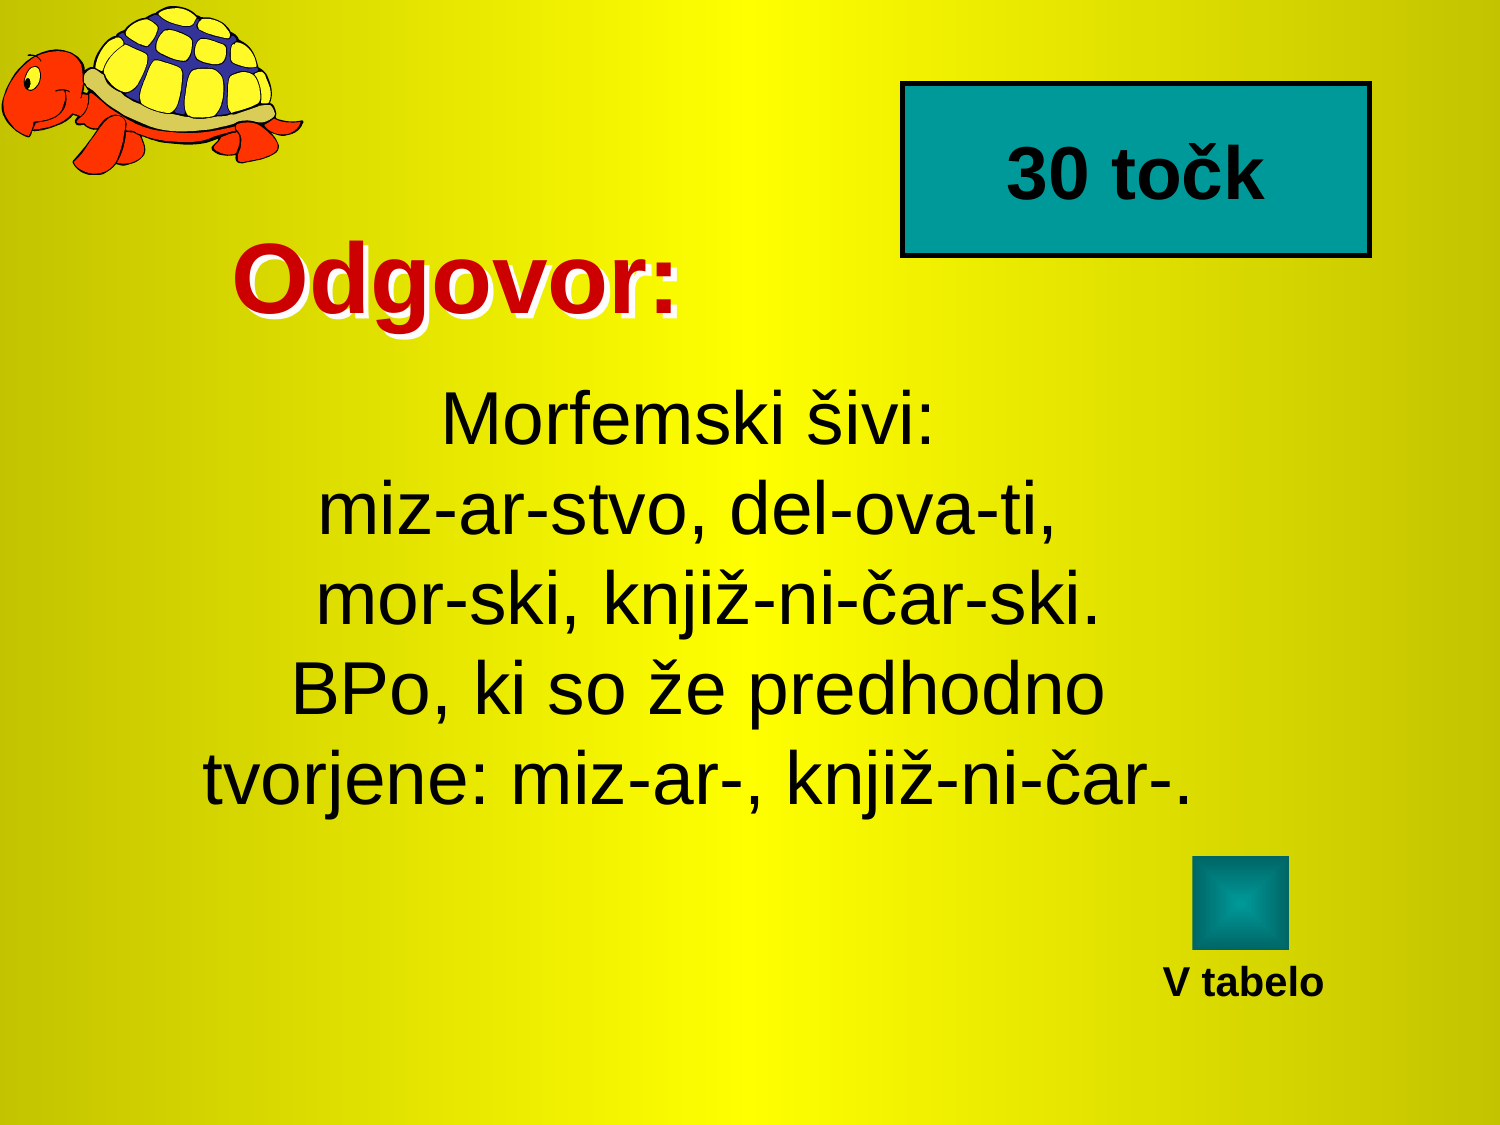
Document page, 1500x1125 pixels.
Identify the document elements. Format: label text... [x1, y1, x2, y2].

text_box V tabelo [1069, 947, 1418, 1012]
title Odgovor: [216, 226, 777, 322]
text_box [1192, 856, 1289, 950]
text_box Morfemski šivi: miz-ar-stvo, del-ova-ti, mor-ski, knjiž-ni-čar-ski. BPo, ki so že predhodno tvorjene: miz-ar-, knjiž-ni-čar-. [167, 362, 1230, 827]
text_box 30 točk [902, 83, 1370, 256]
